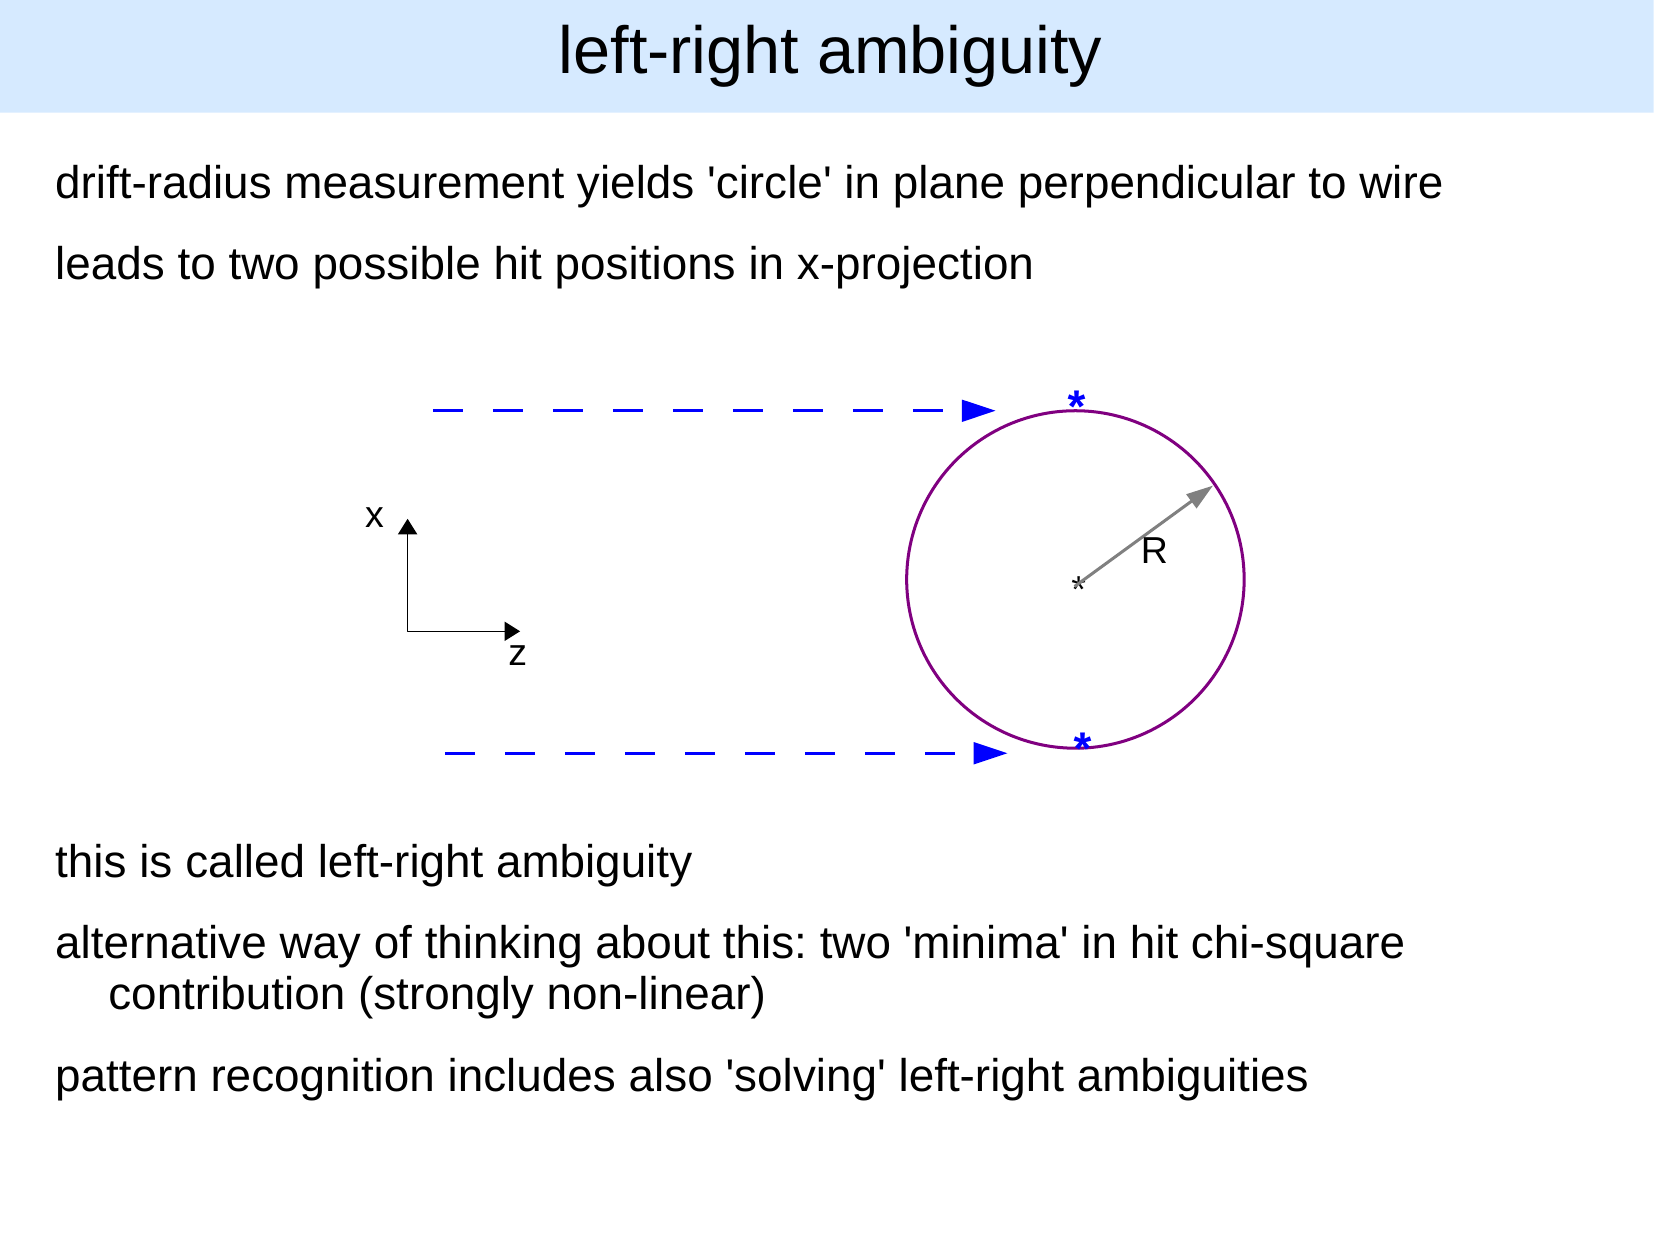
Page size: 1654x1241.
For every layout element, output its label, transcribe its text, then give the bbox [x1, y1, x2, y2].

text_box x [350, 485, 399, 599]
list this is called left-right ambiguity alternative way of thinking about this: two 'minima' in hit chi-square contribution (strongly non-linear) pattern recognition includes also 'solving' left-right ambiguities [37, 835, 1613, 1168]
text_box * [1052, 373, 1101, 458]
text_box * [1058, 715, 1107, 800]
text_box * [1056, 560, 1101, 632]
list drift-radius measurement yields 'circle' in plane perpendicular to wire leads to two possible hit positions in x-projection [37, 156, 1613, 376]
text_box R [1126, 521, 1183, 593]
title left-right ambiguity [86, 0, 1576, 100]
text_box z [493, 623, 542, 695]
